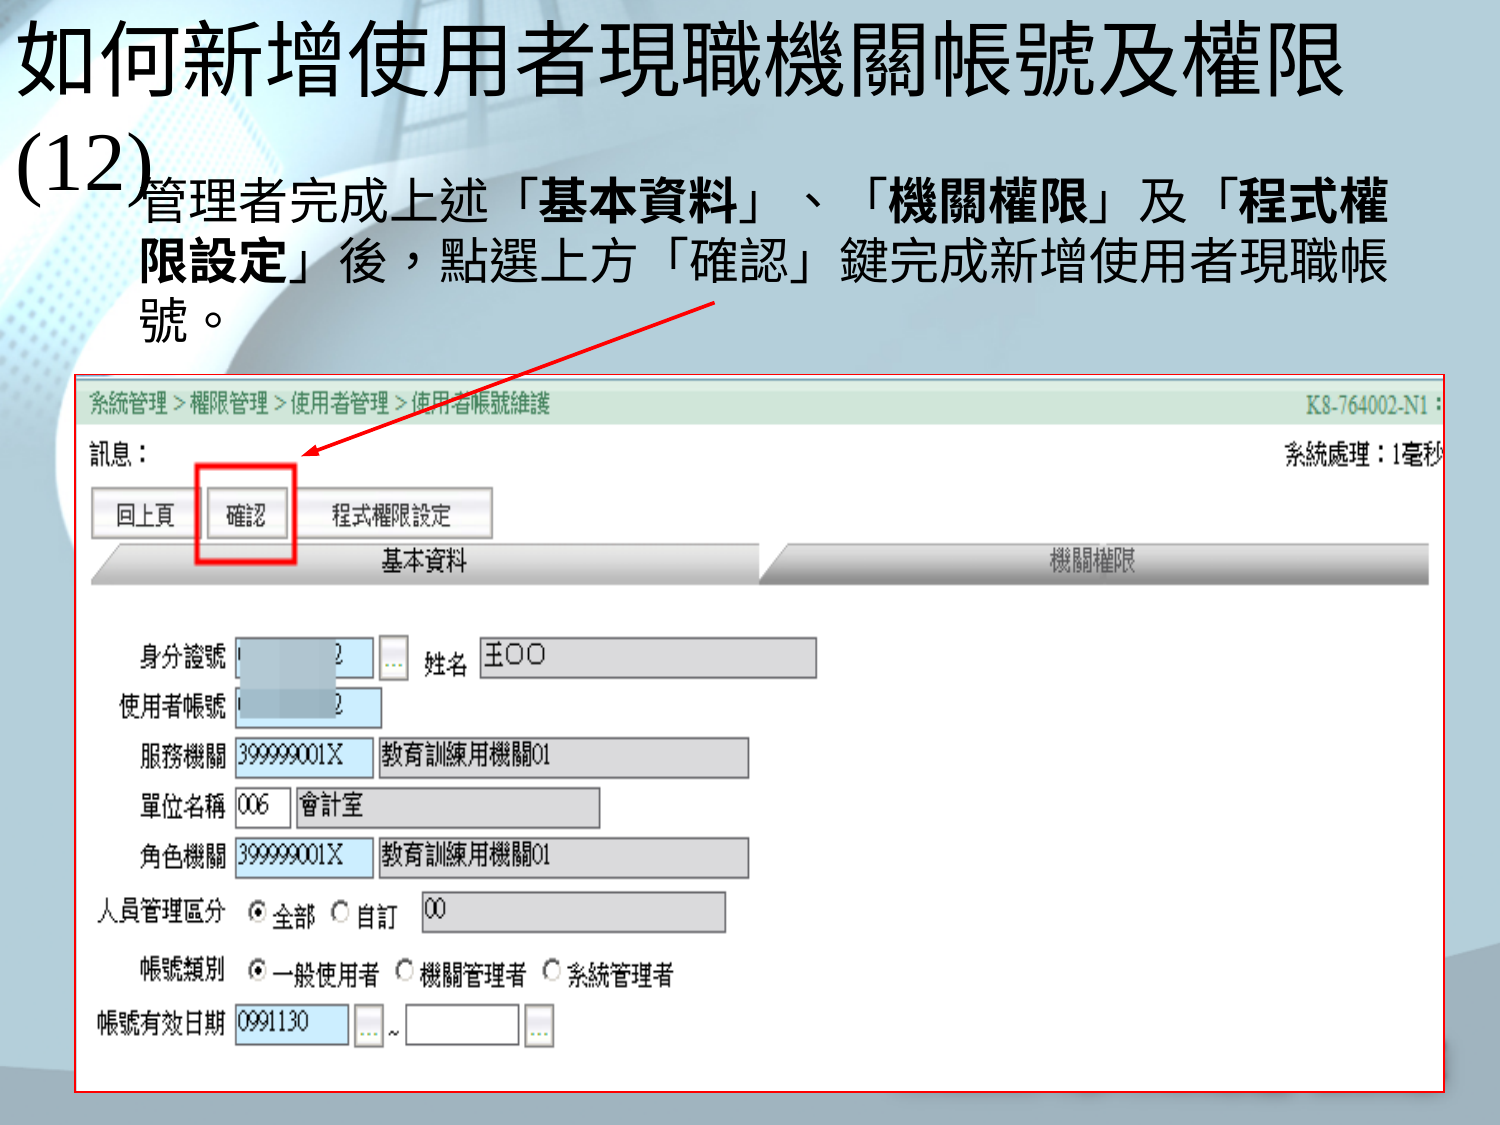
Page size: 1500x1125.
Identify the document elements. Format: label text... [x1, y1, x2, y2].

title 如何新增使用者現職機關帳號及權限(12) [0, 0, 1500, 149]
text_box 管理者完成上述「基本資料」、「機關權限」及「程式權限設定」後，點選上方「確認」鍵完成新增使用者現職帳號。 [124, 162, 1418, 357]
picture [75, 375, 1444, 1092]
